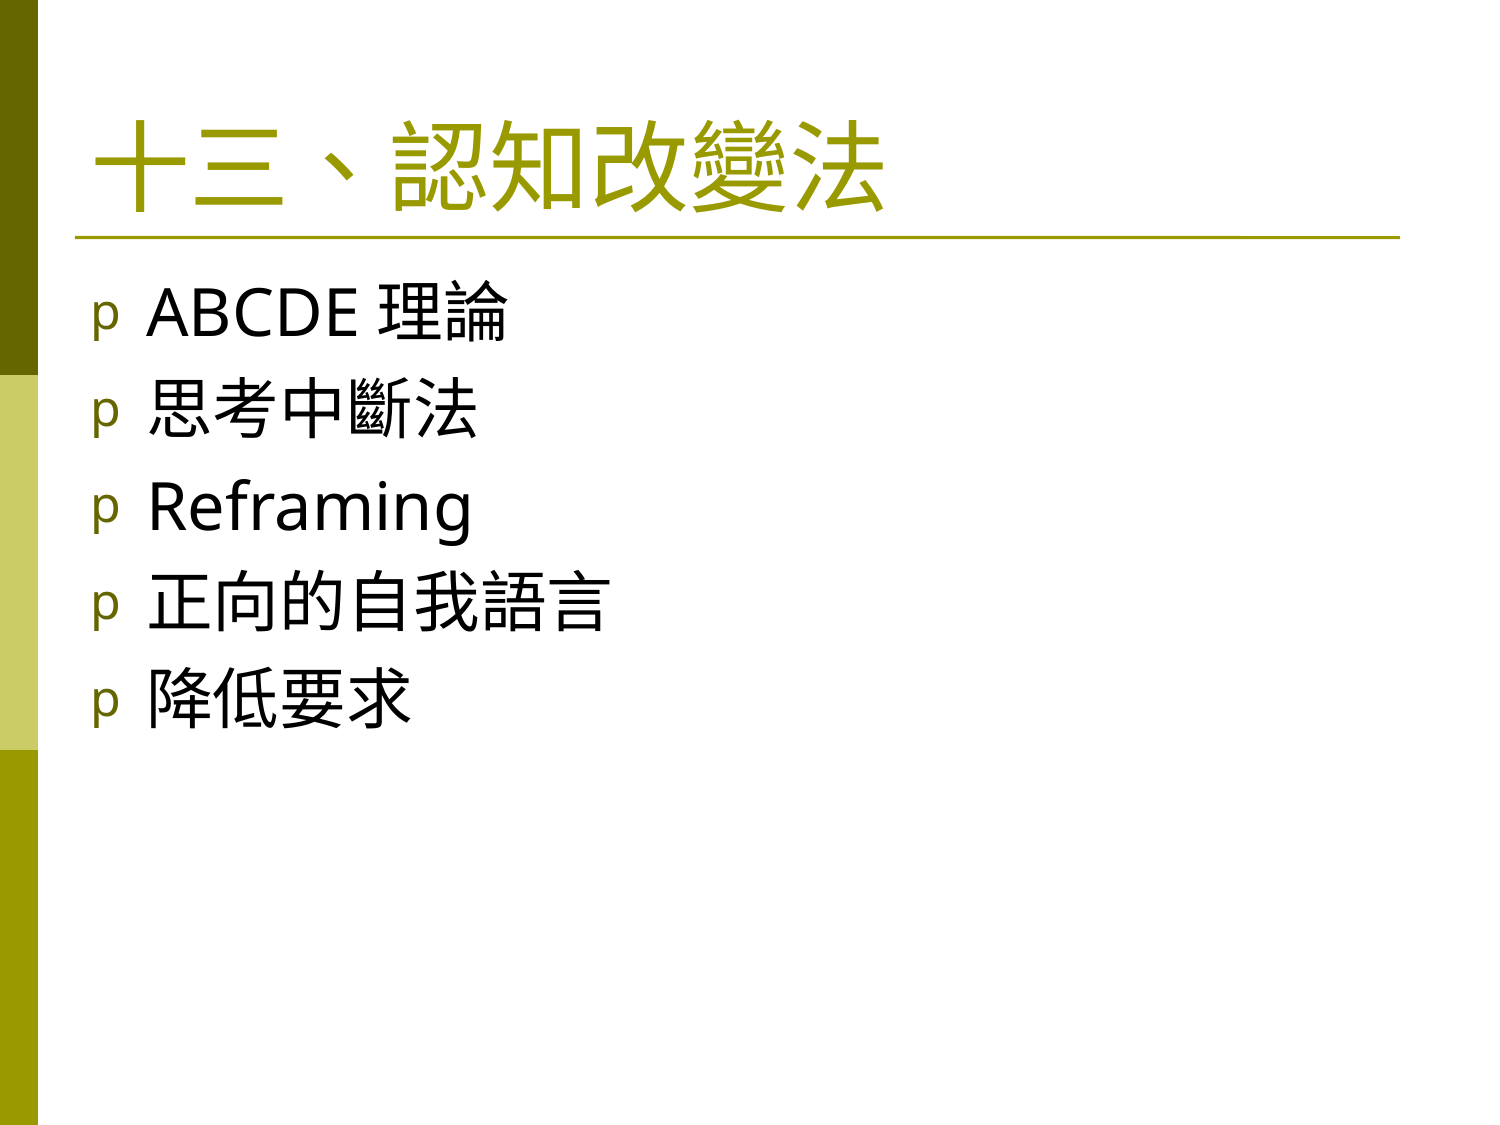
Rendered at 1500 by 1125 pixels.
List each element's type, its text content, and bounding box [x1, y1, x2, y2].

list ABCDE理論 思考中斷法 Reframing 正向的自我語言 降低要求 [75, 262, 1426, 1006]
title 十三、認知改變法 [75, 45, 1426, 233]
